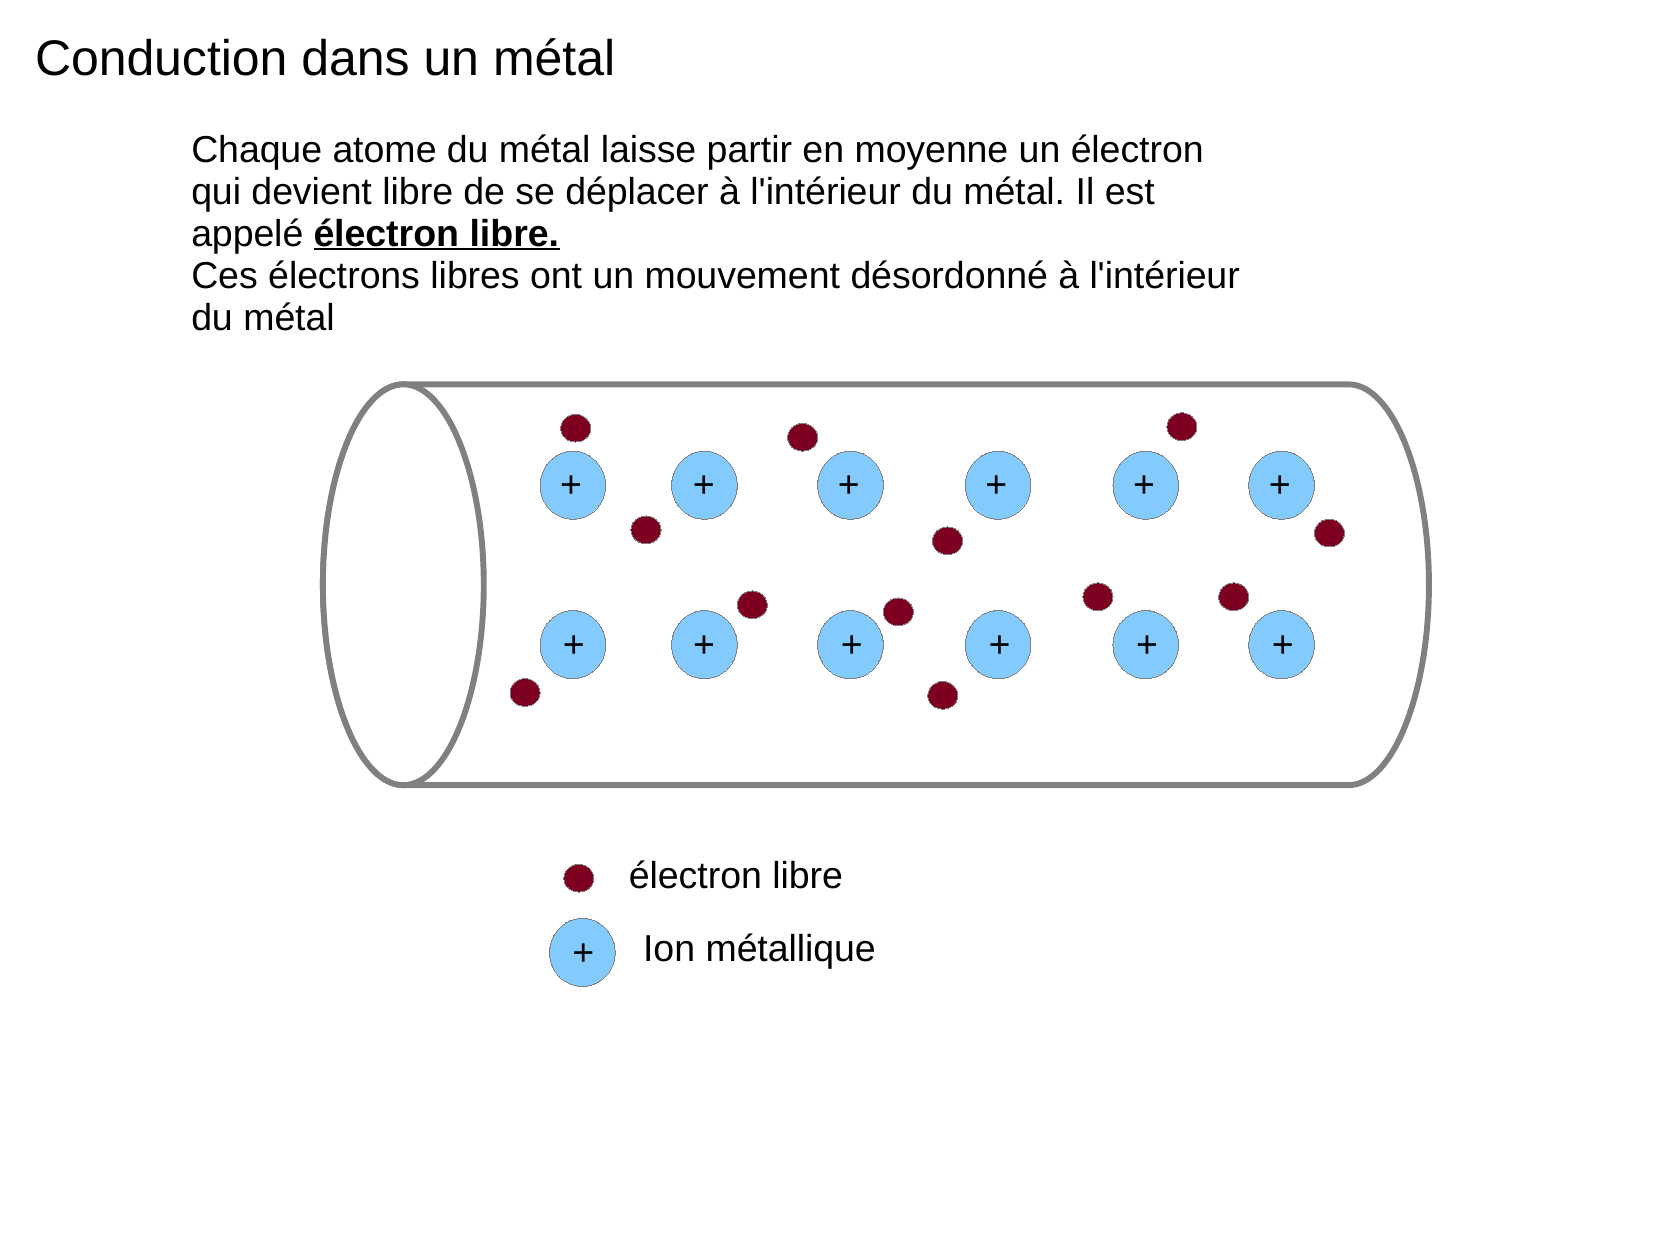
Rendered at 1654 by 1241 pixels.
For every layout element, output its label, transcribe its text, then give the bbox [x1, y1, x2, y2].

text_box + [973, 615, 1026, 673]
text_box + [548, 616, 600, 674]
text_box + [823, 456, 875, 513]
text_box + [826, 615, 878, 673]
text_box [549, 930, 557, 974]
text_box [563, 864, 594, 893]
text_box + [678, 615, 731, 673]
text_box Conduction dans un métal [20, 22, 996, 94]
text_box [565, 918, 599, 923]
text_box Ion métallique [628, 920, 943, 978]
text_box [610, 934, 616, 971]
text_box + [678, 456, 730, 514]
text_box électron libre [614, 846, 929, 904]
text_box + [1257, 615, 1309, 673]
text_box + [1118, 456, 1171, 513]
text_box + [545, 456, 598, 513]
text_box + [970, 456, 1023, 513]
text_box + [1121, 615, 1174, 673]
text_box Chaque atome du métal laisse partir en moyenne un électron qui devient libre de se déplacer à l'intérieur du métal. Il est appelé électron libre. Ces électrons libres ont un mouvement désordonné à l'intérieur du métal [176, 120, 1266, 346]
text_box [564, 981, 600, 987]
text_box + [1254, 456, 1306, 513]
text_box + [557, 923, 610, 981]
text_box [406, 384, 1429, 786]
